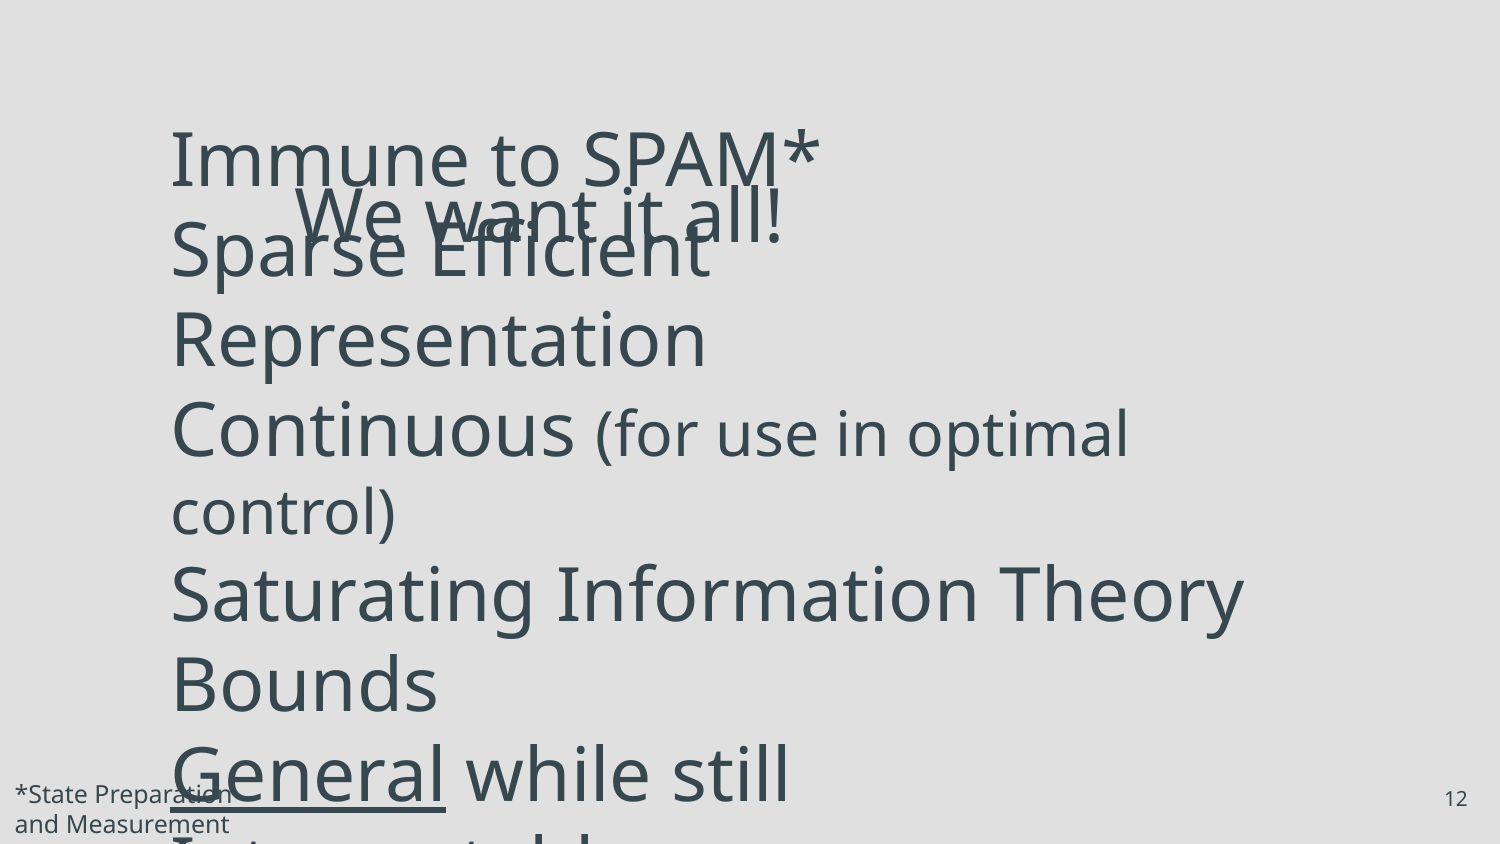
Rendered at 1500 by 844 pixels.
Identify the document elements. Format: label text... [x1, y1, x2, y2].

title Immune to SPAM* Sparse Efficient Representation Continuous (for use in optimal control) Saturating Information Theory Bounds General while still Interpretable [80, 173, 1269, 844]
title *State Preparation and Measurement errors [0, 763, 268, 844]
slide_number <number> [1392, 767, 1483, 833]
title We want it all! [0, 148, 1087, 276]
